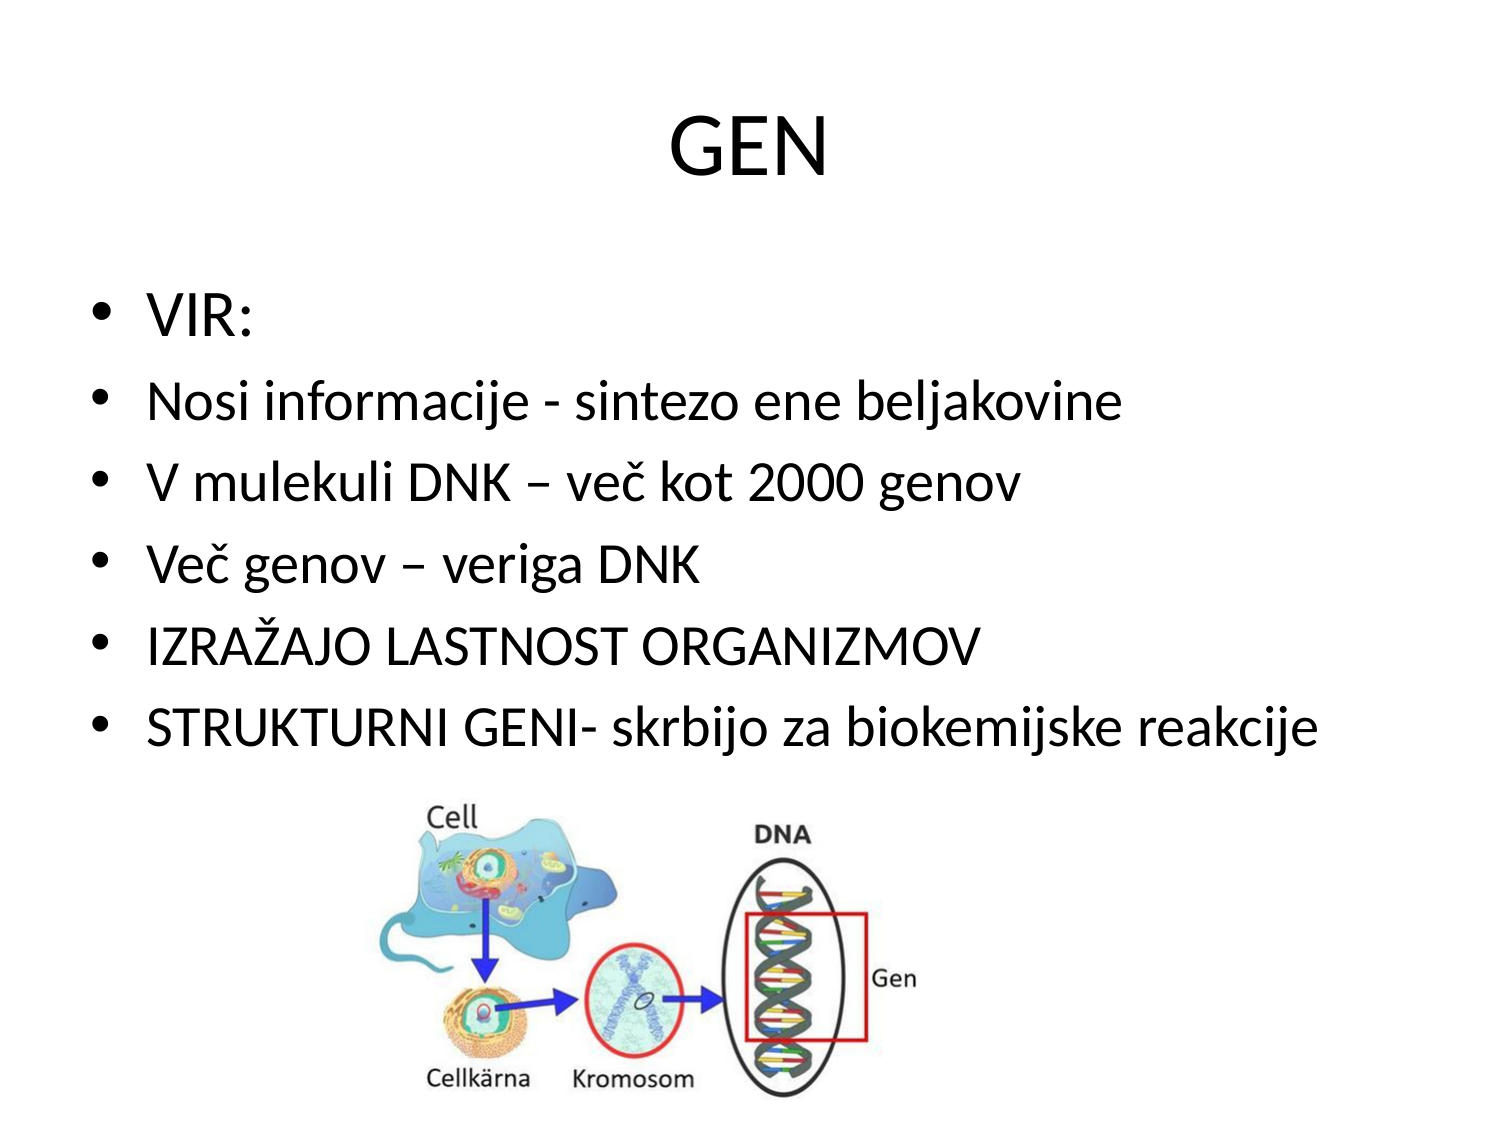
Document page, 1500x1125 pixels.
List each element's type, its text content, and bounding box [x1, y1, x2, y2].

title GEN [75, 45, 1425, 233]
picture [348, 798, 951, 1101]
list VIR: Nosi informacije - sintezo ene beljakovine V mulekuli DNK – več kot 2000 genov Več genov – veriga DNK IZRAŽAJO LASTNOST ORGANIZMOV STRUKTURNI GENI- skrbijo za biokemijske reakcije [75, 262, 1425, 1005]
